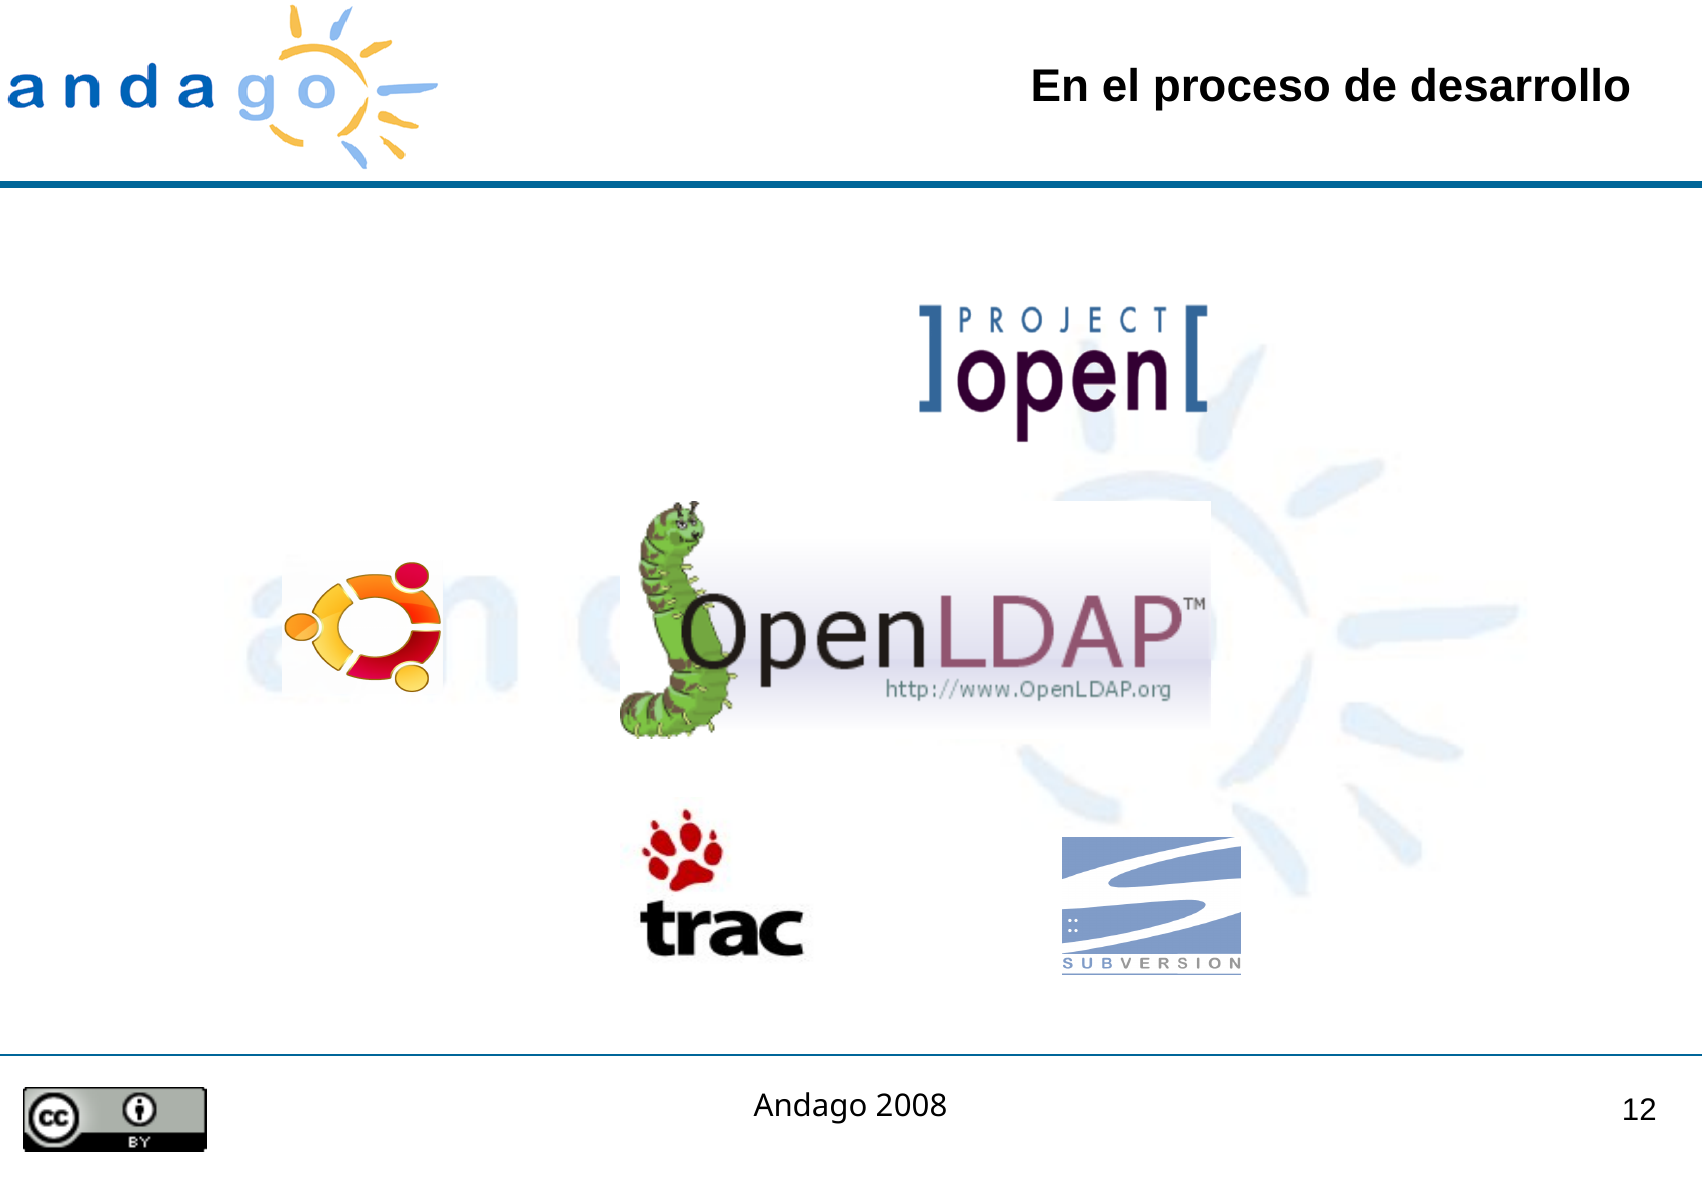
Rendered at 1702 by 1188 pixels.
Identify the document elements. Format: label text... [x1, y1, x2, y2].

picture [224, 303, 1538, 975]
picture [23, 1087, 207, 1152]
title En el proceso de desarrollo [255, 0, 1702, 181]
picture [0, 0, 255, 175]
